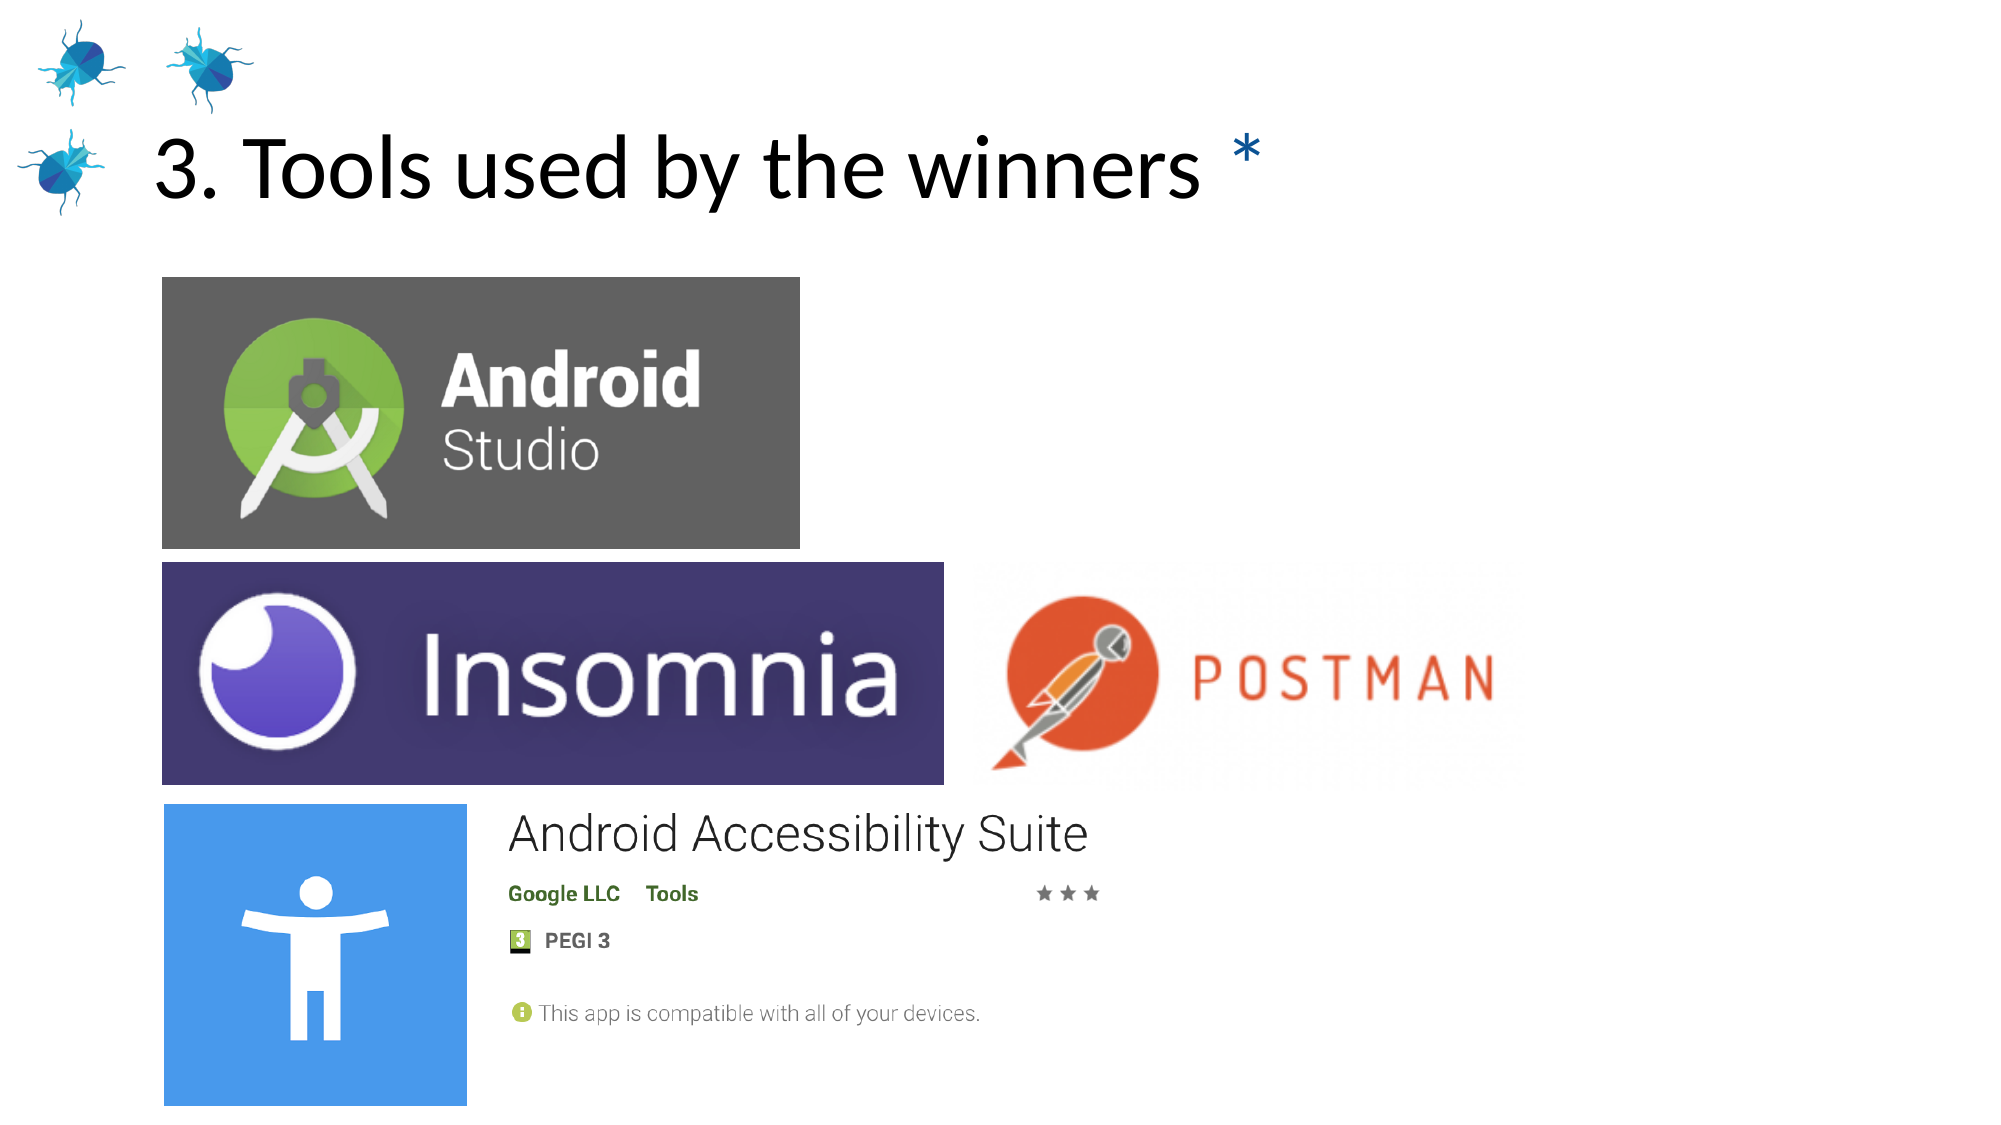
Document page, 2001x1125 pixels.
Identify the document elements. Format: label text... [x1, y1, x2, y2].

title 3. Tools used by the winners * [137, 59, 1863, 278]
picture [137, 562, 1525, 1116]
picture [0, 2, 271, 233]
picture [162, 277, 800, 549]
